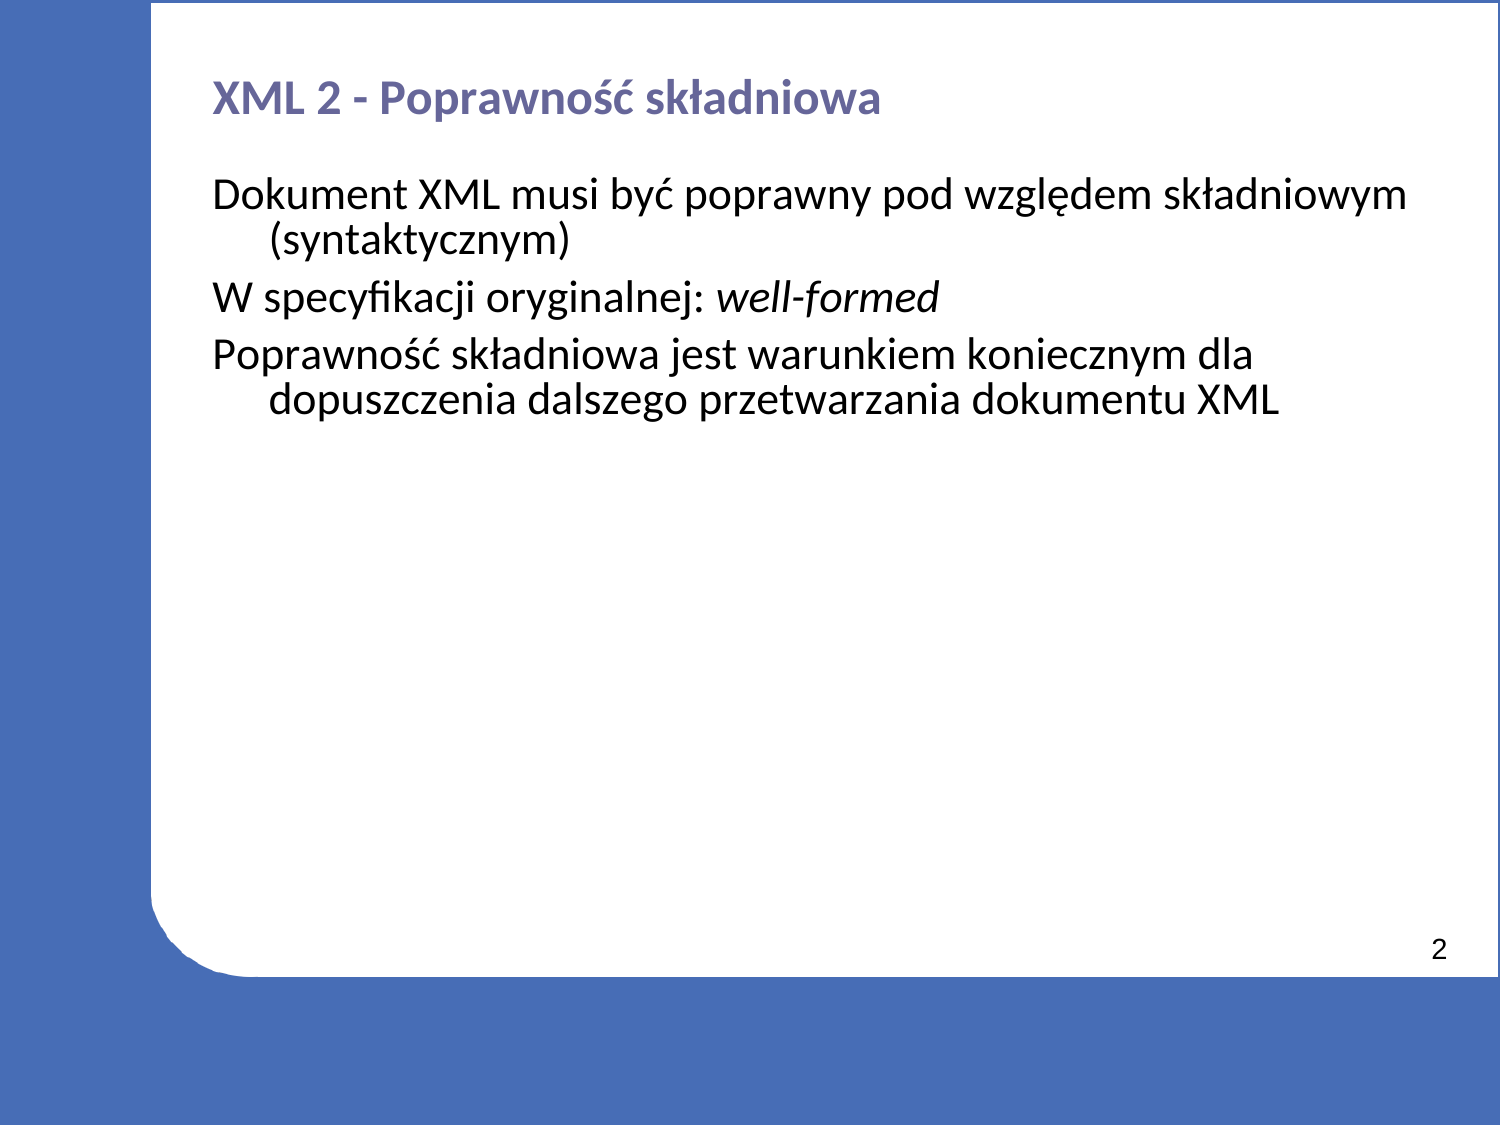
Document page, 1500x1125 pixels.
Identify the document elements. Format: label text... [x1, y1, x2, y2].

list Dokument XML musi być poprawny pod względem składniowym (syntaktycznym) W specyfikacji oryginalnej: well-formed Poprawność składniowa jest warunkiem koniecznym dla dopuszczenia dalszego przetwarzania dokumentu XML [212, 174, 1448, 926]
title XML 2 - Poprawność składniowa [212, 32, 1447, 171]
picture [0, 0, 1500, 1125]
